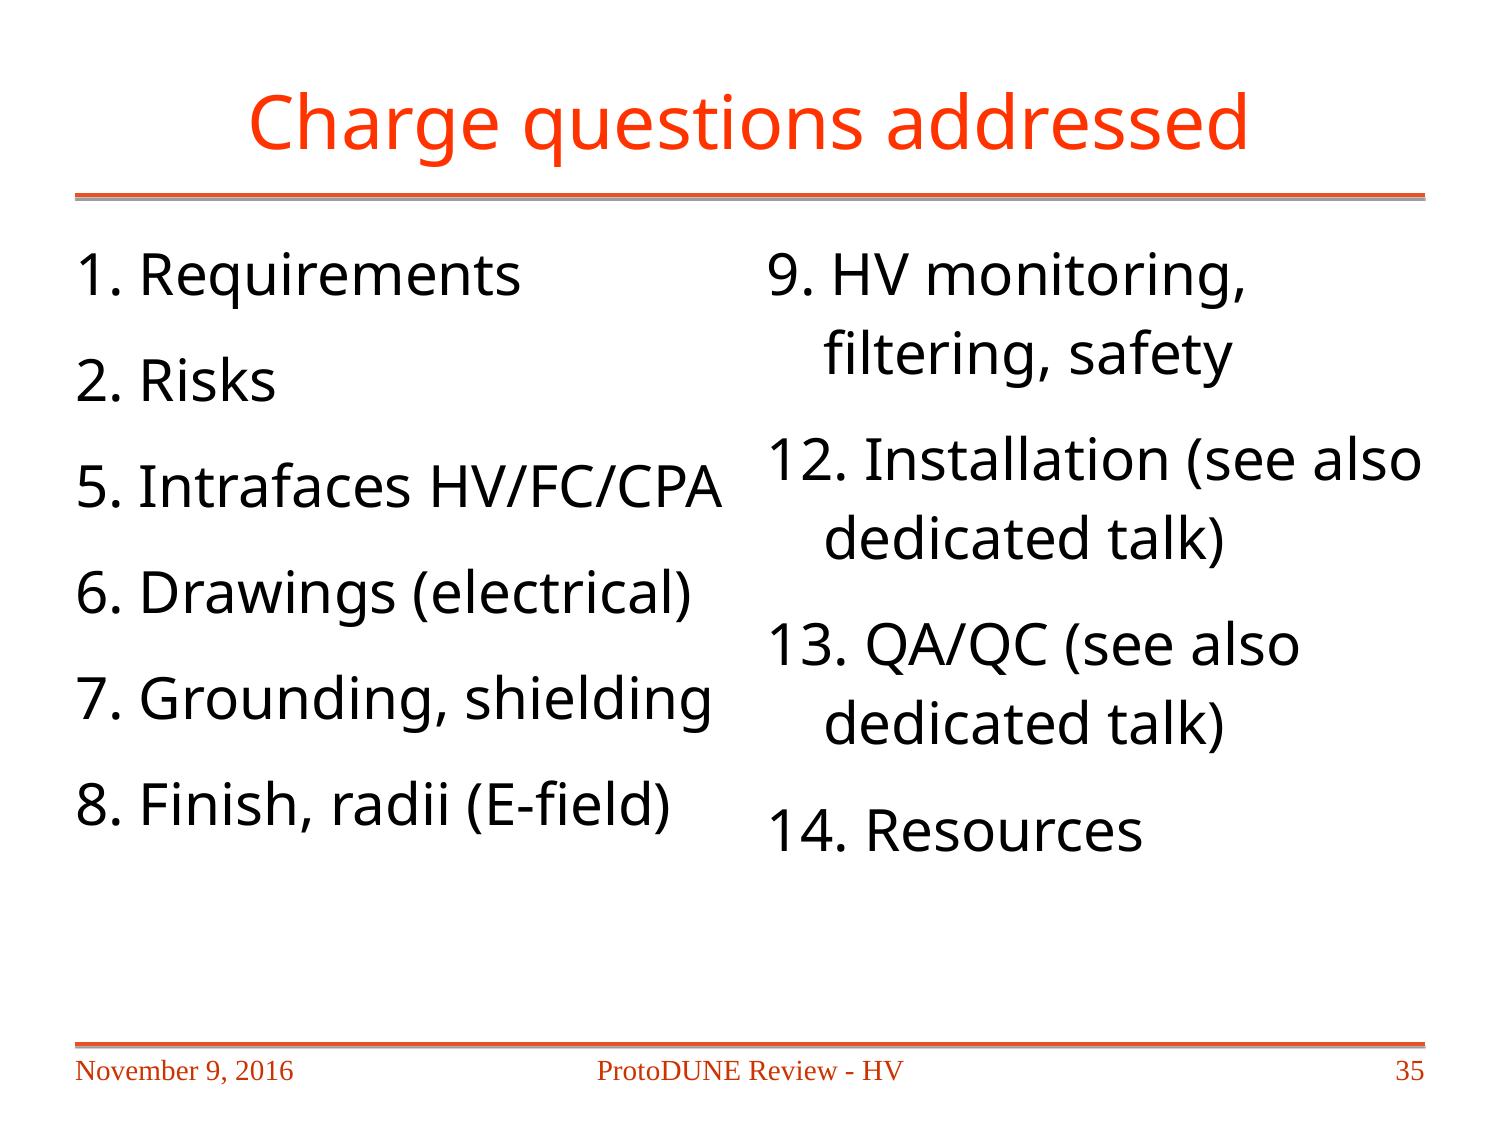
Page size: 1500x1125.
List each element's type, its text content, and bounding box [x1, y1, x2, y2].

list 9. HV monitoring, filtering, safety 12. Installation (see also dedicated talk) 13. QA/QC (see also dedicated talk) 14. Resources [766, 232, 1426, 1002]
title Charge questions addressed [75, 44, 1425, 196]
list 1. Requirements 2. Risks 5. Intrafaces HV/FC/CPA 6. Drawings (electrical) 7. Grounding, shielding 8. Finish, radii (E-field) [75, 232, 734, 1002]
